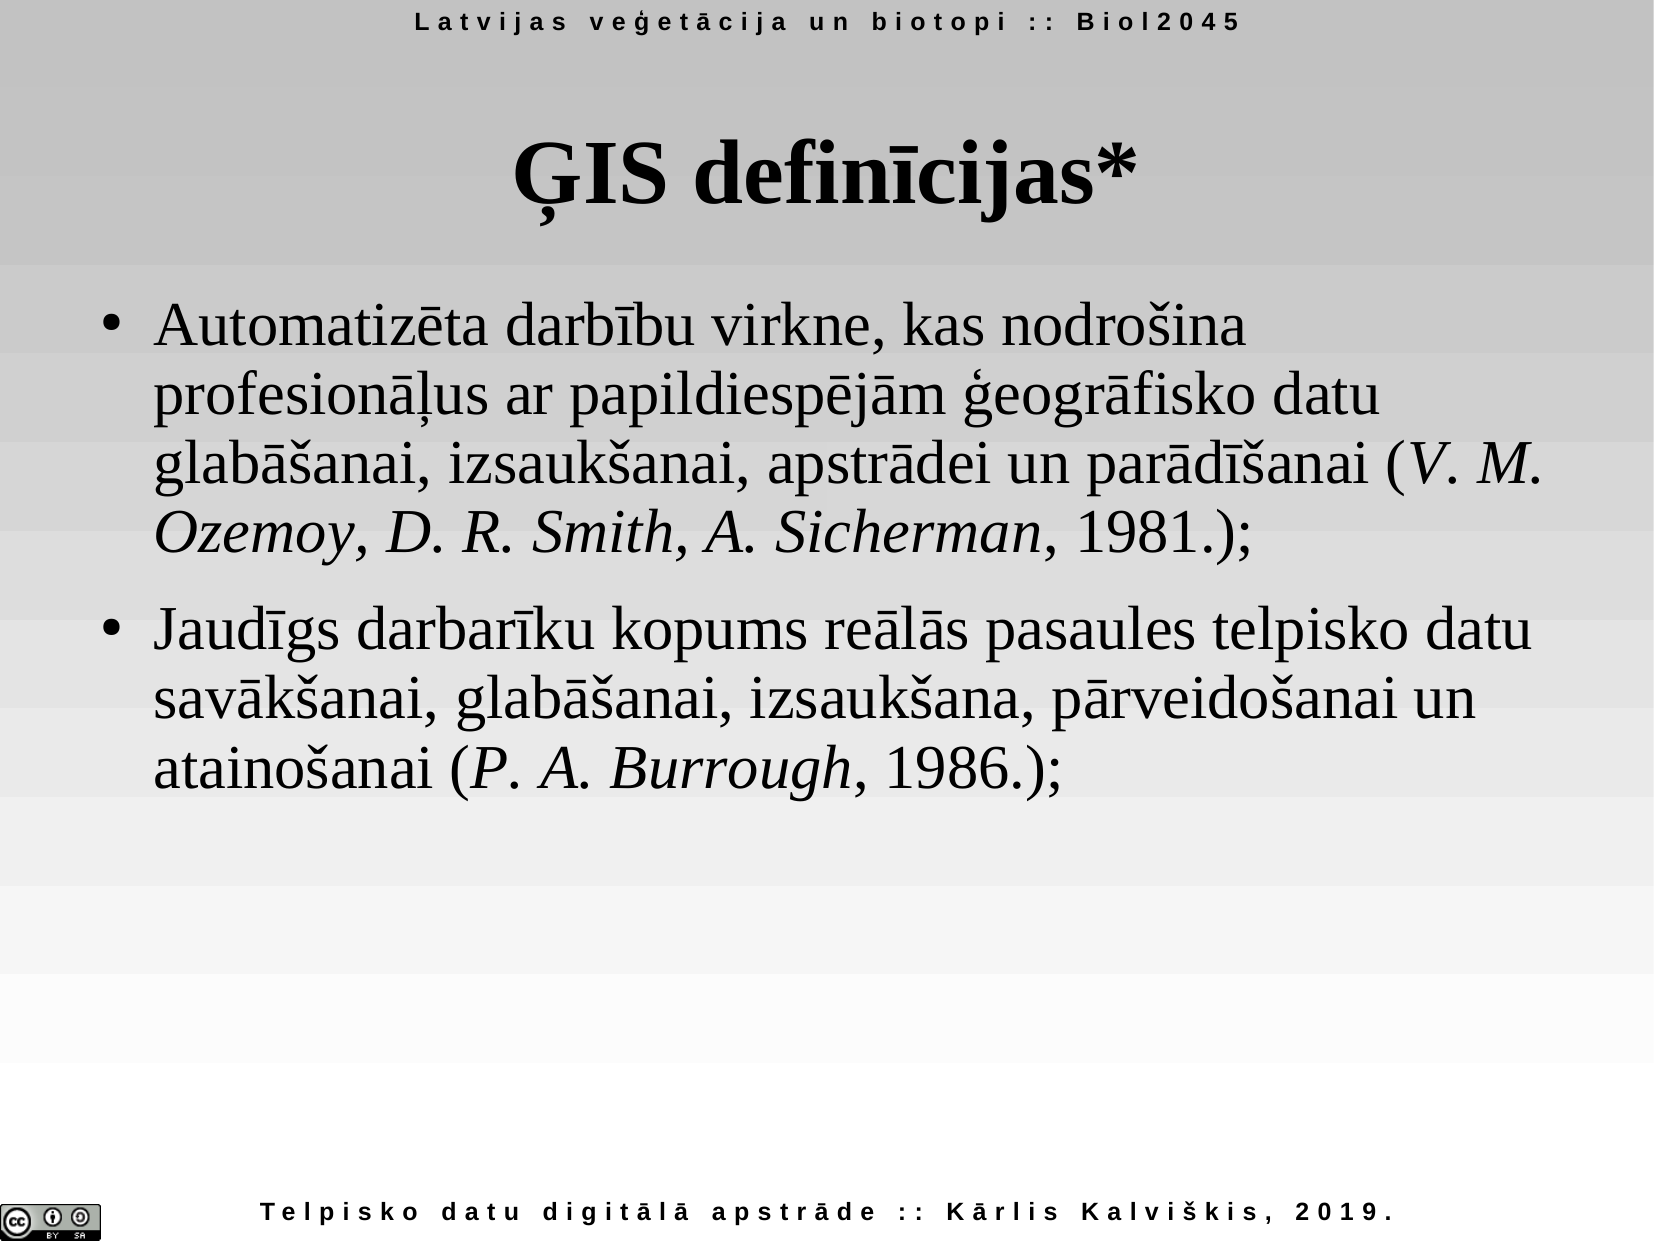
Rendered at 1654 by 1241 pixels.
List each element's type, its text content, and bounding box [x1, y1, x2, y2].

list Automatizēta darbību virkne, kas nodrošina profesionāļus ar papildiespējām ģeogrāfisko datu glabāšanai, izsaukšanai, apstrādei un parādīšanai (V. M. Ozemoy, D. R. Smith, A. Sicherman, 1981.); Jaudīgs darbarīku kopums reālās pasaules telpisko datu savākšanai, glabāšanai, izsaukšana, pārveidošanai un atainošanai (P. A. Burrough, 1986.); [82, 296, 1571, 1113]
title ĢIS definīcijas* [29, 49, 1625, 296]
picture [0, 0, 1654, 1241]
